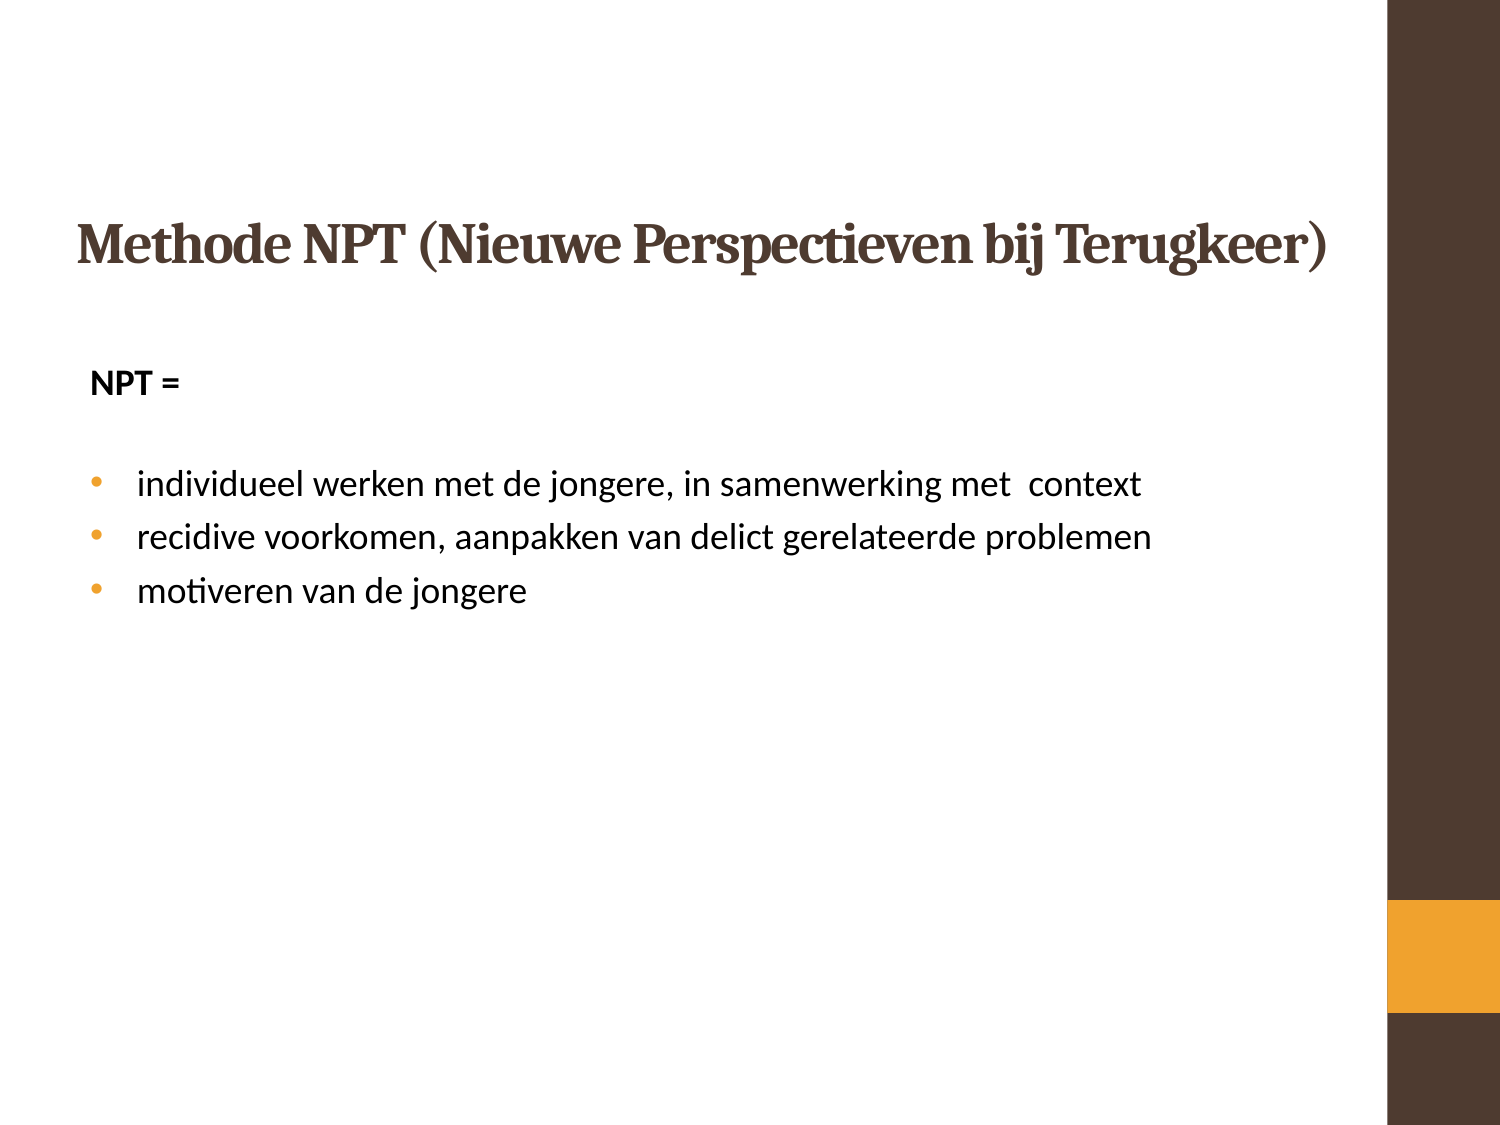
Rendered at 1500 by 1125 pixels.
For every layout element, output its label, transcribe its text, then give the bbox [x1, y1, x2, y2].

title Methode NPT (Nieuwe Perspectieven bij Terugkeer) [29, 125, 1378, 333]
list NPT = individueel werken met de jongere, in samenwerking met context recidive voorkomen, aanpakken van delict gerelateerde problemen motiveren van de jongere [75, 350, 1412, 1047]
